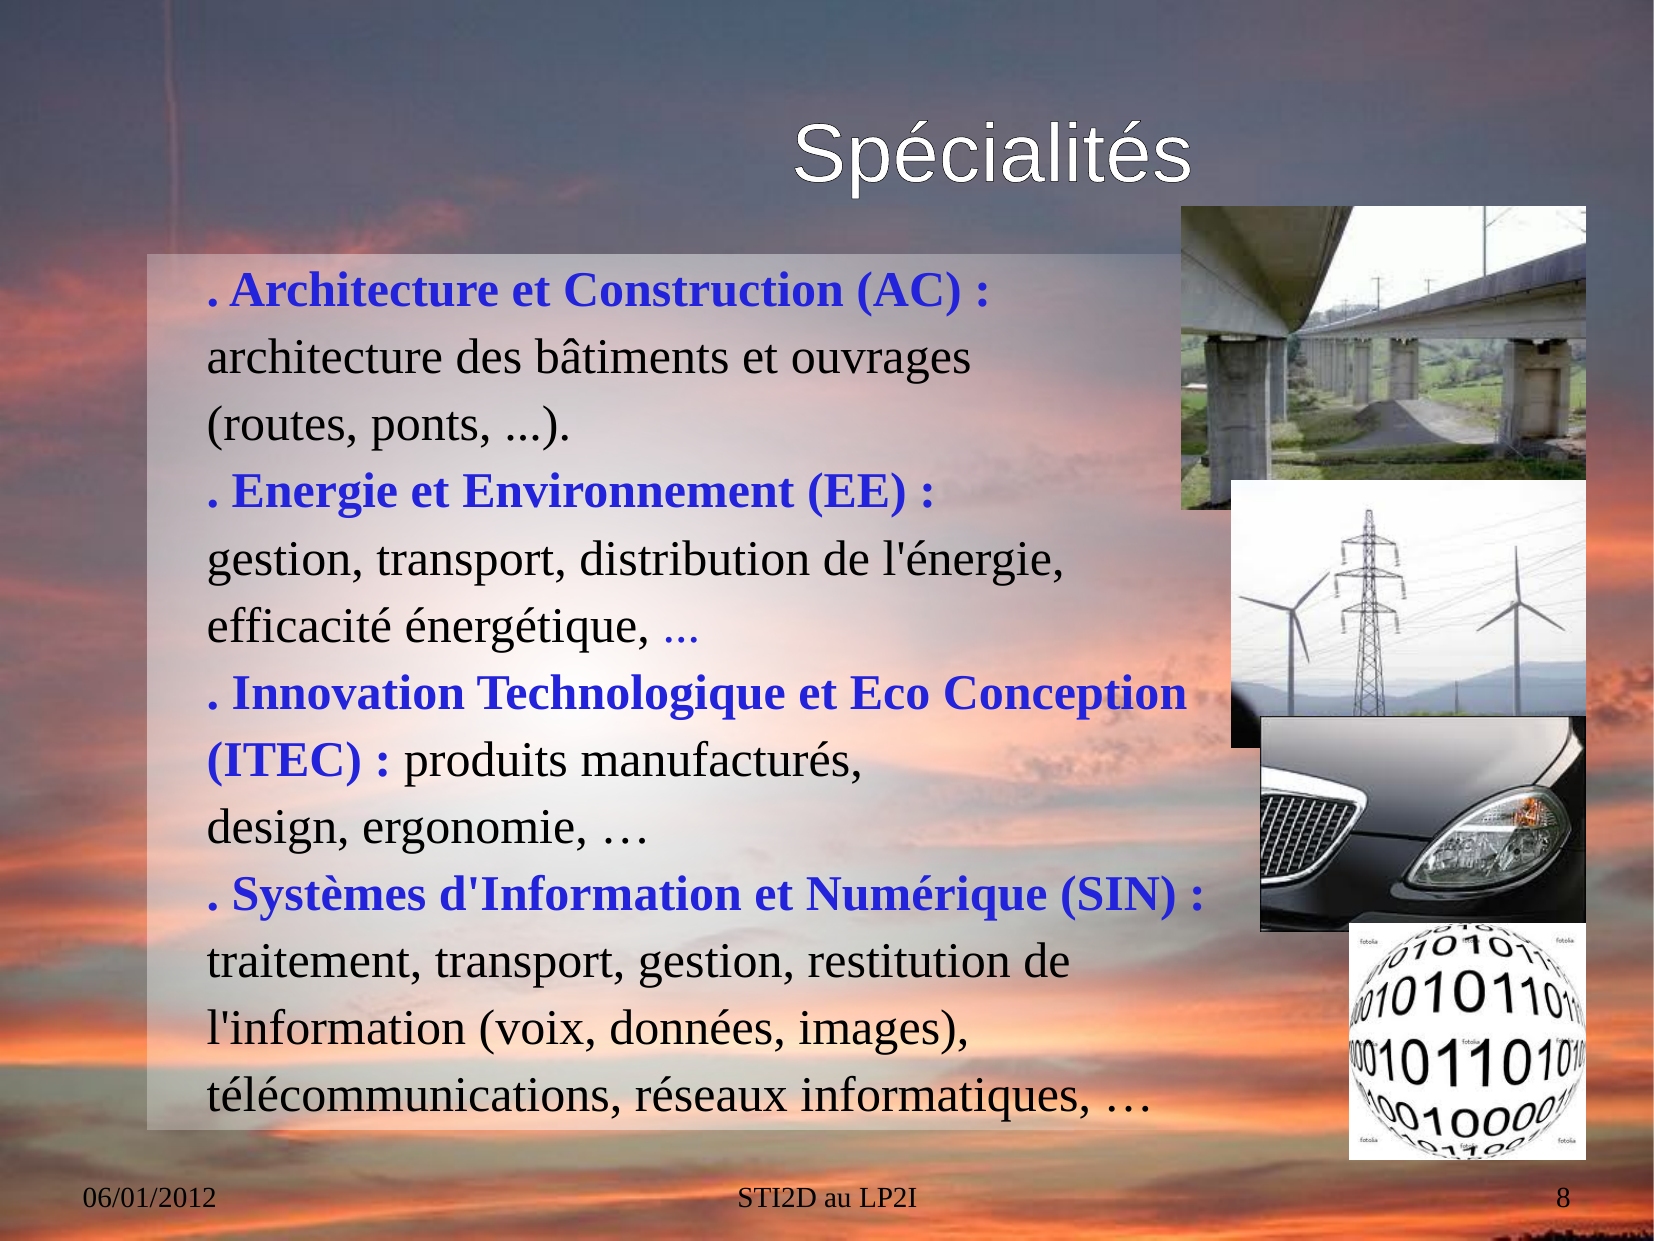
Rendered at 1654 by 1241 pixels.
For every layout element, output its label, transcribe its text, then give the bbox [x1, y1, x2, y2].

subtitle . Architecture et Construction (AC) : architecture des bâtiments et ouvrages (routes, ponts, ...). . Energie et Environnement (EE) : gestion, transport, distribution de l'énergie, efficacité énergétique, ... . Innovation Technologique et Eco Conception (ITEC) : produits manufacturés, design, ergonomie, … . Systèmes d'Information et Numérique (SIN) : traitement, transport, gestion, restitution de l'information (voix, données, images), télécommunications, réseaux informatiques, … [147, 254, 1349, 1130]
title Spécialités [413, 49, 1571, 254]
picture [0, 0, 1654, 1241]
